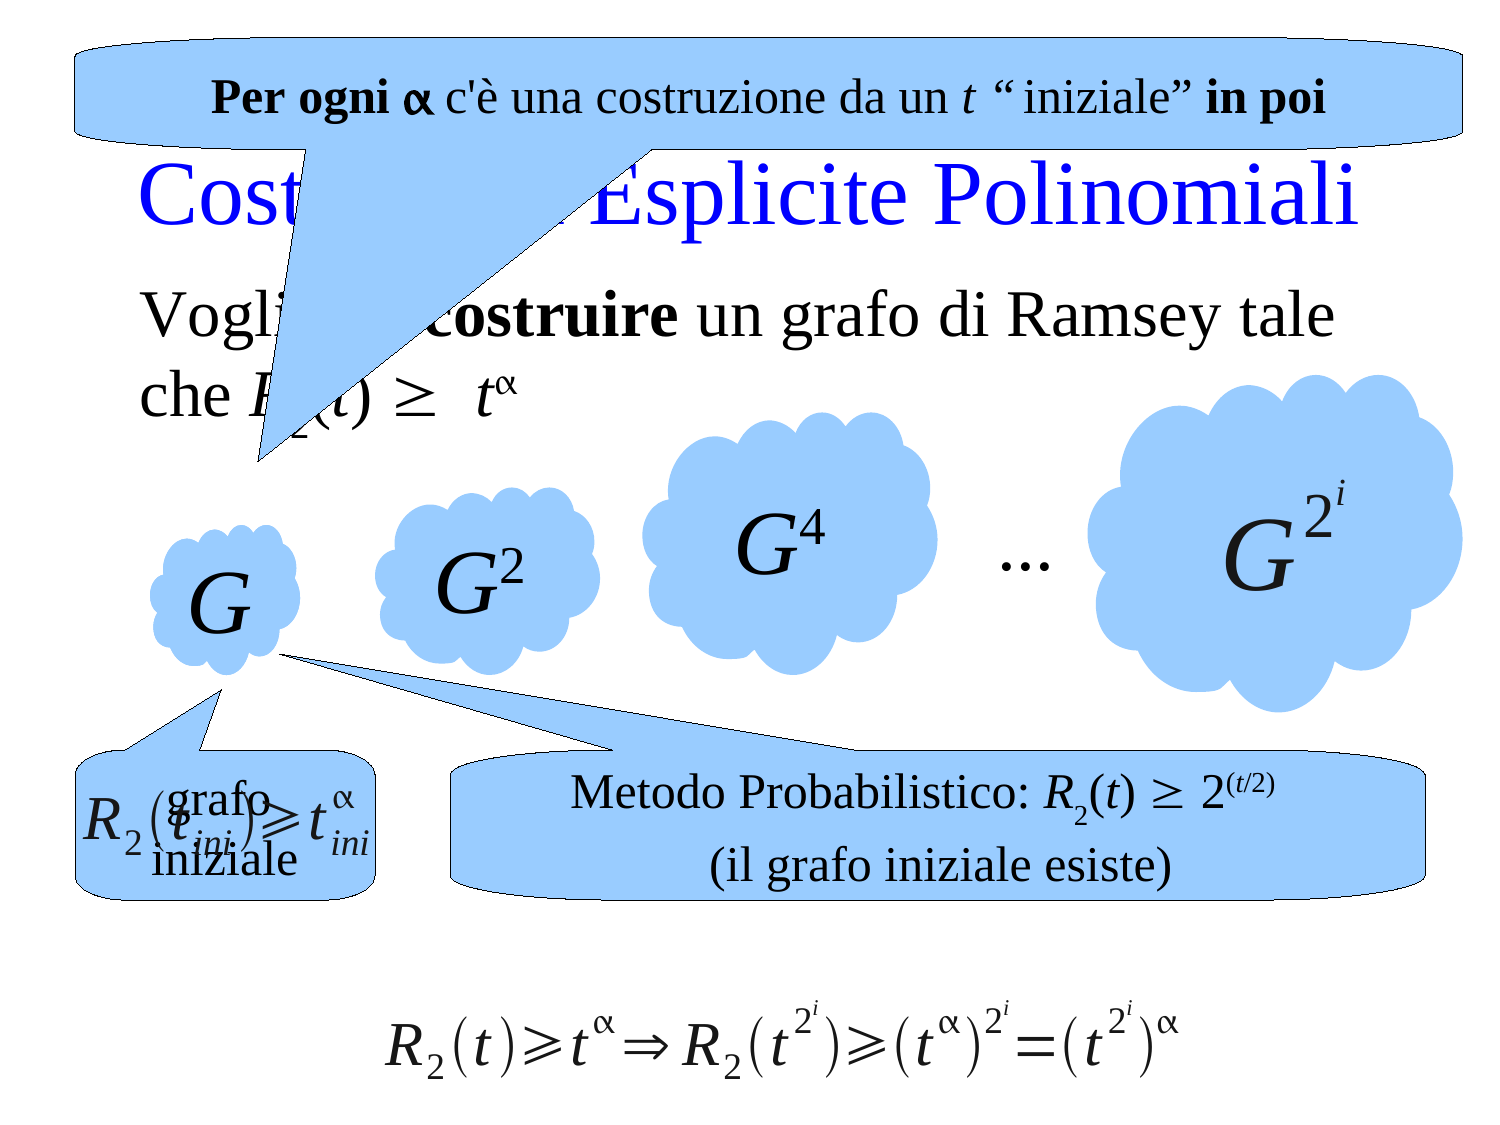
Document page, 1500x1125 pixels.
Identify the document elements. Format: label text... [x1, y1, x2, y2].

text_box grafo iniziale [75, 864, 376, 901]
text_box Vogliamo costruire un grafo di Ramsey tale che R2(t) ≥ t [269, 262, 1388, 454]
text_box Vogliamo costruire un grafo di Ramsey tale che R2(t) ≥ t [124, 262, 288, 454]
text_box G4 [642, 412, 938, 676]
title Costruzioni Esplicite Polinomiali [511, 146, 1388, 262]
text_box Metodo Probabilistico: R2(t) ≥ 2(t/2) (il grafo iniziale esiste) [279, 654, 1426, 901]
chart [72, 775, 377, 864]
text_box ... [982, 487, 1069, 593]
chart [1212, 471, 1355, 615]
title Costruzioni Esplicite Polinomiali [112, 142, 305, 288]
text_box Per ogni  c'è una costruzione da un t “ iniziale” in poi [74, 37, 1463, 462]
text_box G [150, 525, 301, 676]
text_box grafo iniziale [75, 689, 376, 775]
text_box G2 [375, 487, 601, 676]
text_box [1087, 374, 1463, 713]
chart [375, 994, 1185, 1088]
